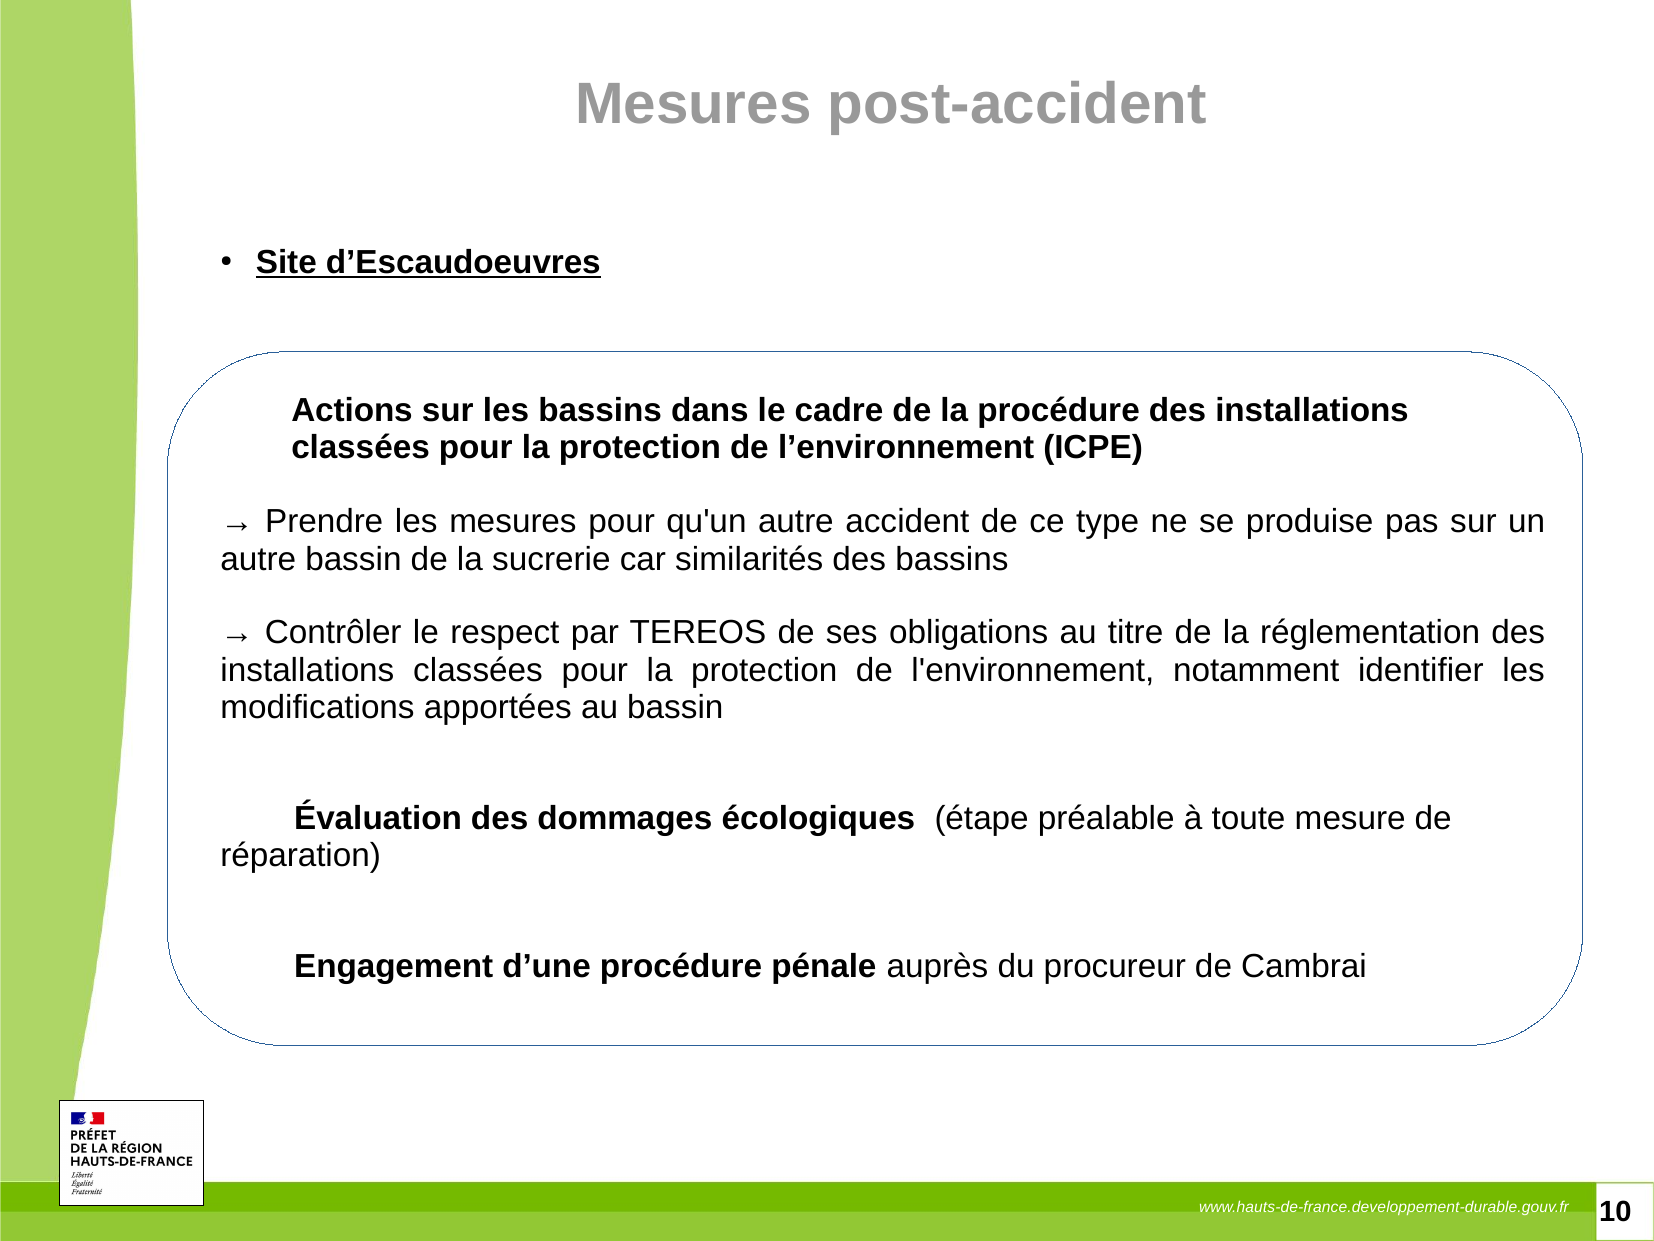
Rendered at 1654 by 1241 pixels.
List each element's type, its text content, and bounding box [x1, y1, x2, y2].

text_box Site d’Escaudoeuvres Actions sur les bassins dans le cadre de la procédure des installations classées pour la protection de l’environnement (ICPE) → Prendre les mesures pour qu'un autre accident de ce type ne se produise pas sur un autre bassin de la sucrerie car similarités des bassins → Contrôler le respect par TEREOS de ses obligations au titre de la réglementation des installations classées pour la protection de l'environnement, notamment identifier les modifications apportées au bassin Évaluation des dommages écologiques (étape préalable à toute mesure de réparation) Engagement d’une procédure pénale auprès du procureur de Cambrai [205, 236, 1563, 1241]
title Mesures post-accident [147, 0, 1636, 208]
picture [0, 0, 1654, 1241]
